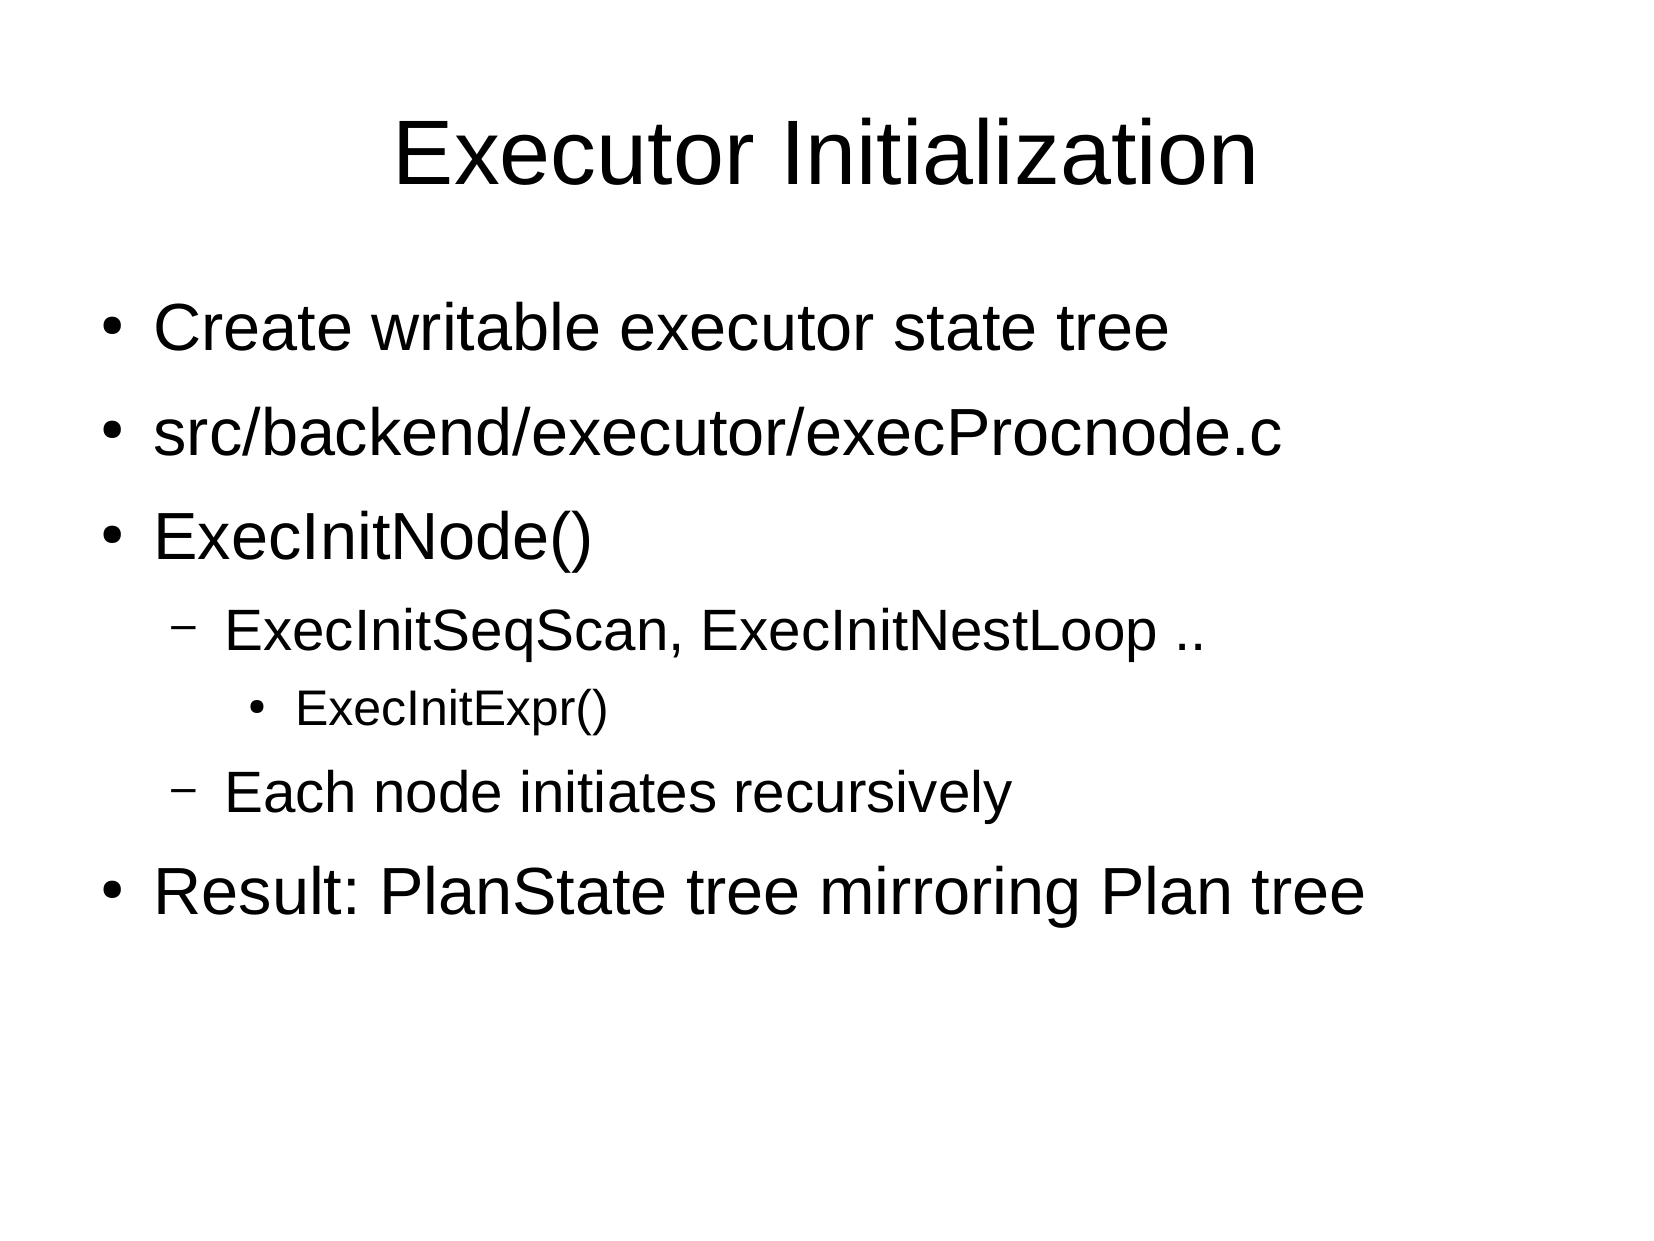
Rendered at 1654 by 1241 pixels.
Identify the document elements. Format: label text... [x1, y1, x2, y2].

list Create writable executor state tree src/backend/executor/execProcnode.c ExecInitNode() ExecInitSeqScan, ExecInitNestLoop .. ExecInitExpr() Each node initiates recursively Result: PlanState tree mirroring Plan tree [82, 290, 1571, 1010]
title Executor Initialization [82, 49, 1571, 257]
